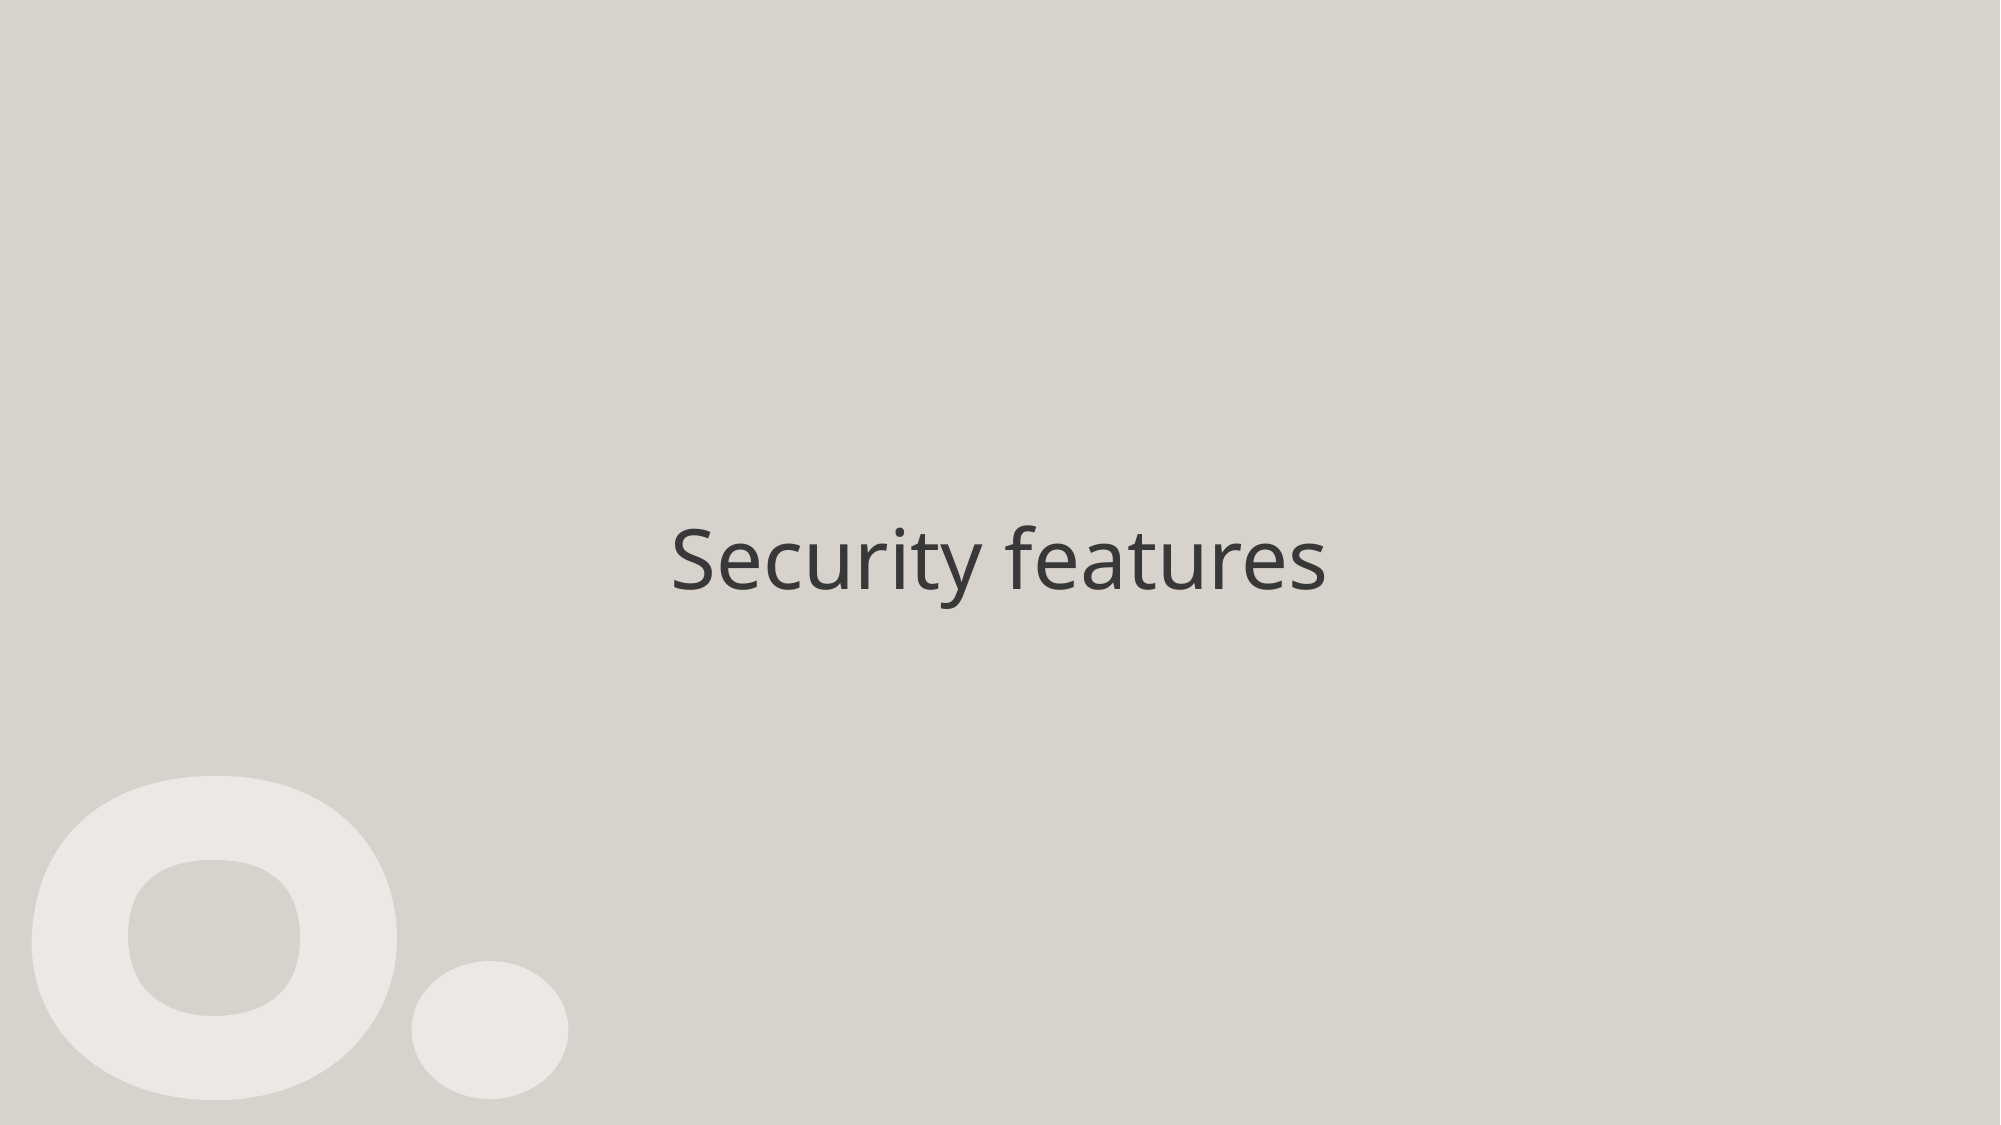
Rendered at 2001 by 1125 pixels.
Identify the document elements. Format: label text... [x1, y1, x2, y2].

title Security features [0, 505, 2000, 620]
